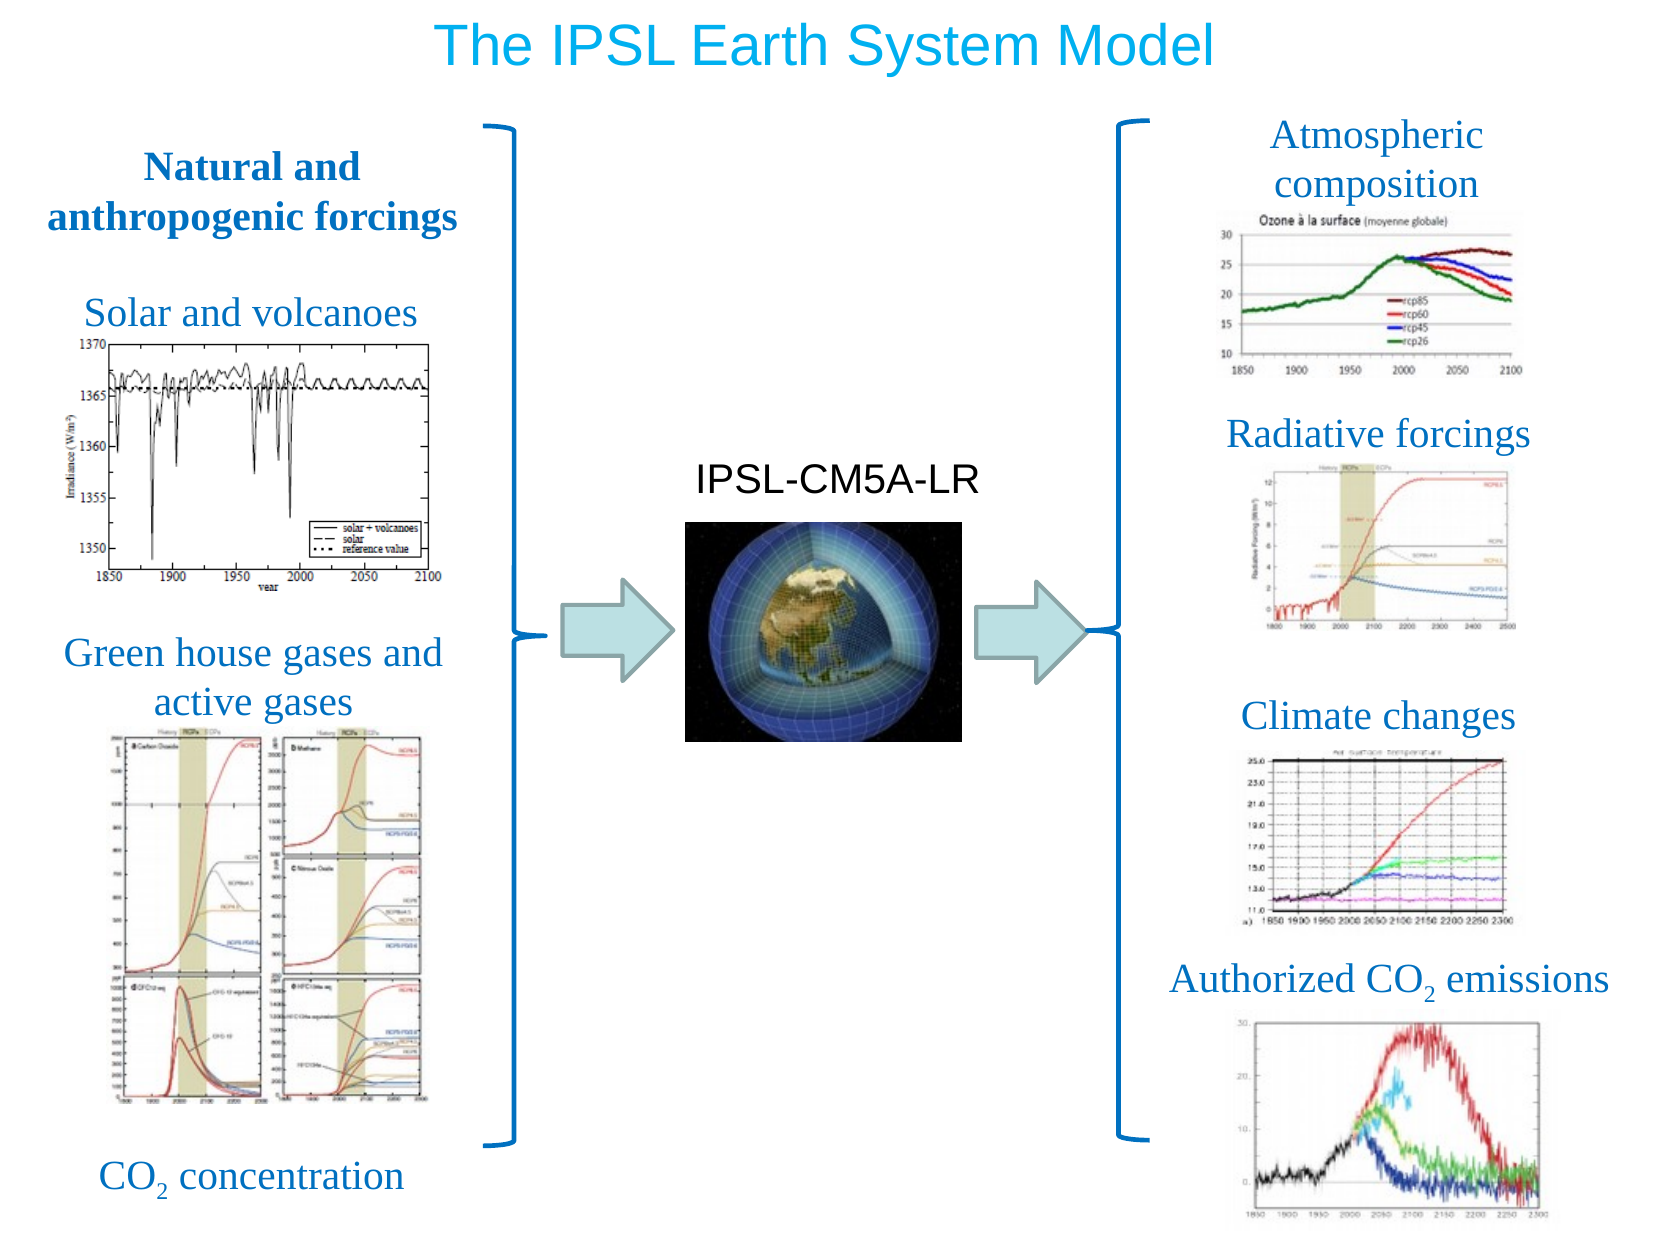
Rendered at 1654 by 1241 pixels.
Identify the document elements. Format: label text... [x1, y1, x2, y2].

text_box [562, 579, 674, 682]
text_box Natural and anthropogenic forcings [0, 131, 506, 247]
text_box IPSL-CM5A-LR [621, 444, 1055, 509]
text_box The IPSL Earth System Model [81, 0, 1570, 113]
picture [1216, 210, 1524, 378]
text_box [976, 581, 1087, 684]
text_box Radiative forcings [1193, 397, 1565, 464]
text_box Authorized CO2 emissions [1149, 942, 1641, 1015]
picture [1221, 750, 1526, 936]
text_box Green house gases and active gases [39, 616, 468, 732]
picture [57, 333, 445, 591]
text_box Atmospheric composition [1191, 113, 1563, 214]
text_box Solar and volcanoes [65, 277, 437, 343]
picture [1221, 1009, 1564, 1231]
picture [685, 522, 962, 742]
text_box Climate changes [1156, 680, 1602, 746]
picture [1250, 464, 1516, 631]
picture [106, 732, 430, 1104]
text_box CO2 concentration [6, 1140, 498, 1213]
